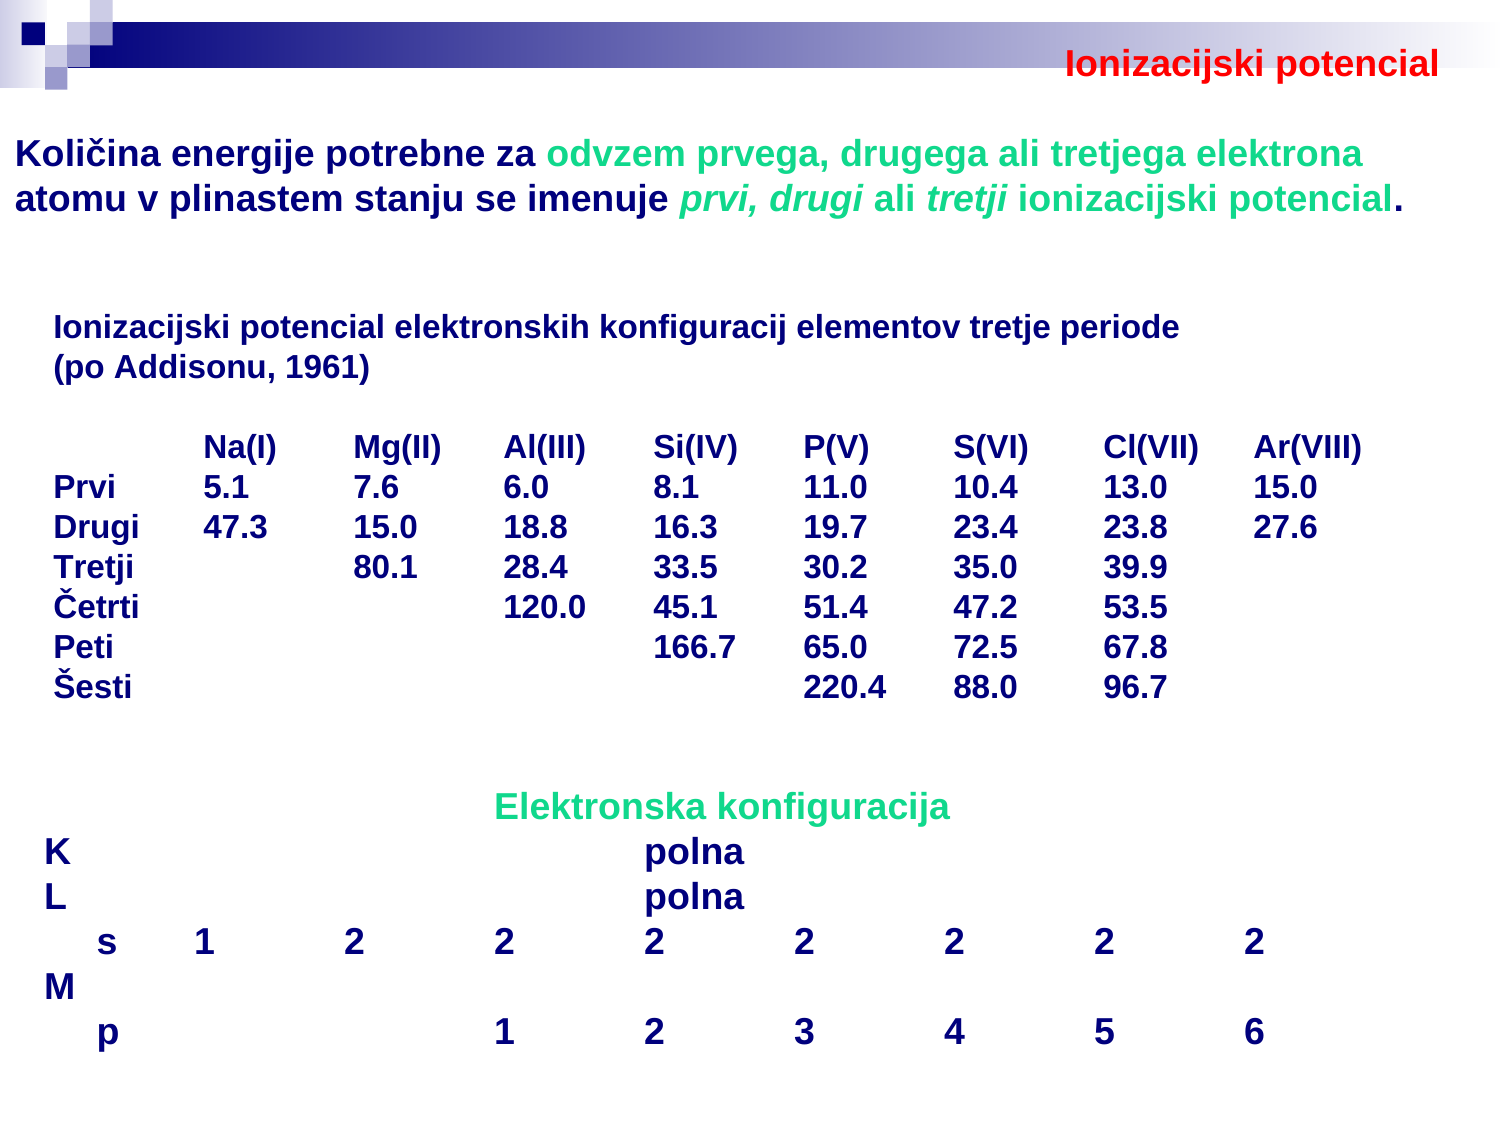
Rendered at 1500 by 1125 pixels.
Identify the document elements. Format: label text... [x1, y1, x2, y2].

text_box Ionizacijski potencial elektronskih konfiguracij elementov tretje periode (po Addisonu, 1961) Na(I) Mg(II) Al(III) Si(IV) P(V) S(VI) Cl(VII) Ar(VIII) Prvi 5.1 7.6 6.0 8.1 11.0 10.4 13.0 15.0 Drugi 47.3 15.0 18.8 16.3 19.7 23.4 23.8 27.6 Tretji 80.1 28.4 33.5 30.2 35.0 39.9 Četrti 120.0 45.1 51.4 47.2 53.5 Peti 166.7 65.0 72.5 67.8 Šesti 220.4 88.0 96.7 [38, 297, 1378, 713]
text_box Elektronska konfiguracija K polna L polna s 1 2 2 2 2 2 2 2 M p 1 2 3 4 5 6 [29, 774, 1500, 1106]
text_box Ionizacijski potencial Količina energije potrebne za odvzem prvega, drugega ali tretjega elektrona atomu v plinastem stanju se imenuje prvi, drugi ali tretji ionizacijski potencial. [0, 30, 1500, 227]
